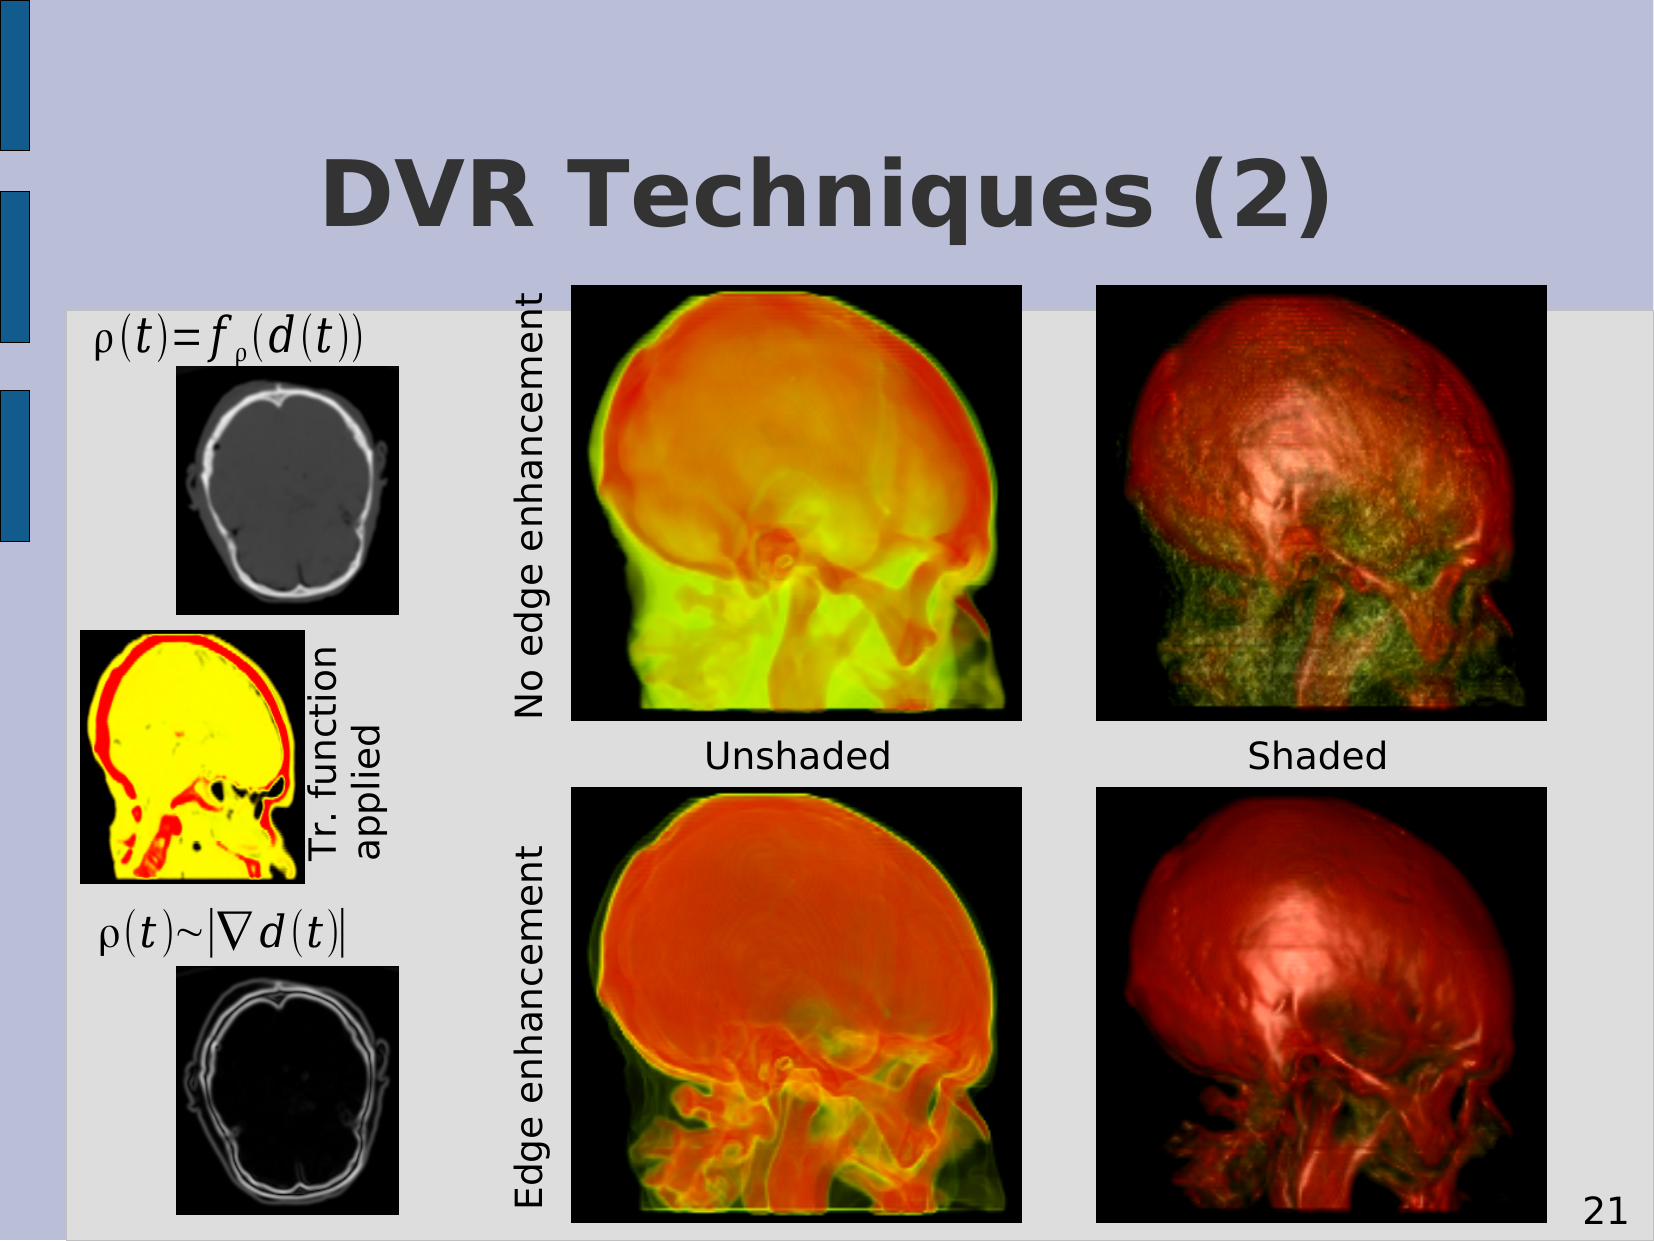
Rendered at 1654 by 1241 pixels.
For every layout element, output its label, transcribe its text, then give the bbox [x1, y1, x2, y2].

text_box Unshaded [689, 727, 908, 787]
text_box Edge enhancement [499, 830, 559, 1226]
title DVR Techniques (2) [121, 91, 1534, 299]
picture [176, 966, 399, 1215]
picture [571, 285, 1022, 722]
chart [85, 305, 371, 368]
picture [80, 630, 305, 884]
chart [92, 906, 357, 961]
picture [571, 787, 1022, 1223]
text_box No edge enhancement [499, 278, 559, 736]
picture [176, 366, 399, 615]
picture [1096, 286, 1547, 722]
picture [1096, 787, 1547, 1223]
text_box Tr. function applied [293, 631, 396, 877]
text_box Shaded [1232, 727, 1404, 787]
